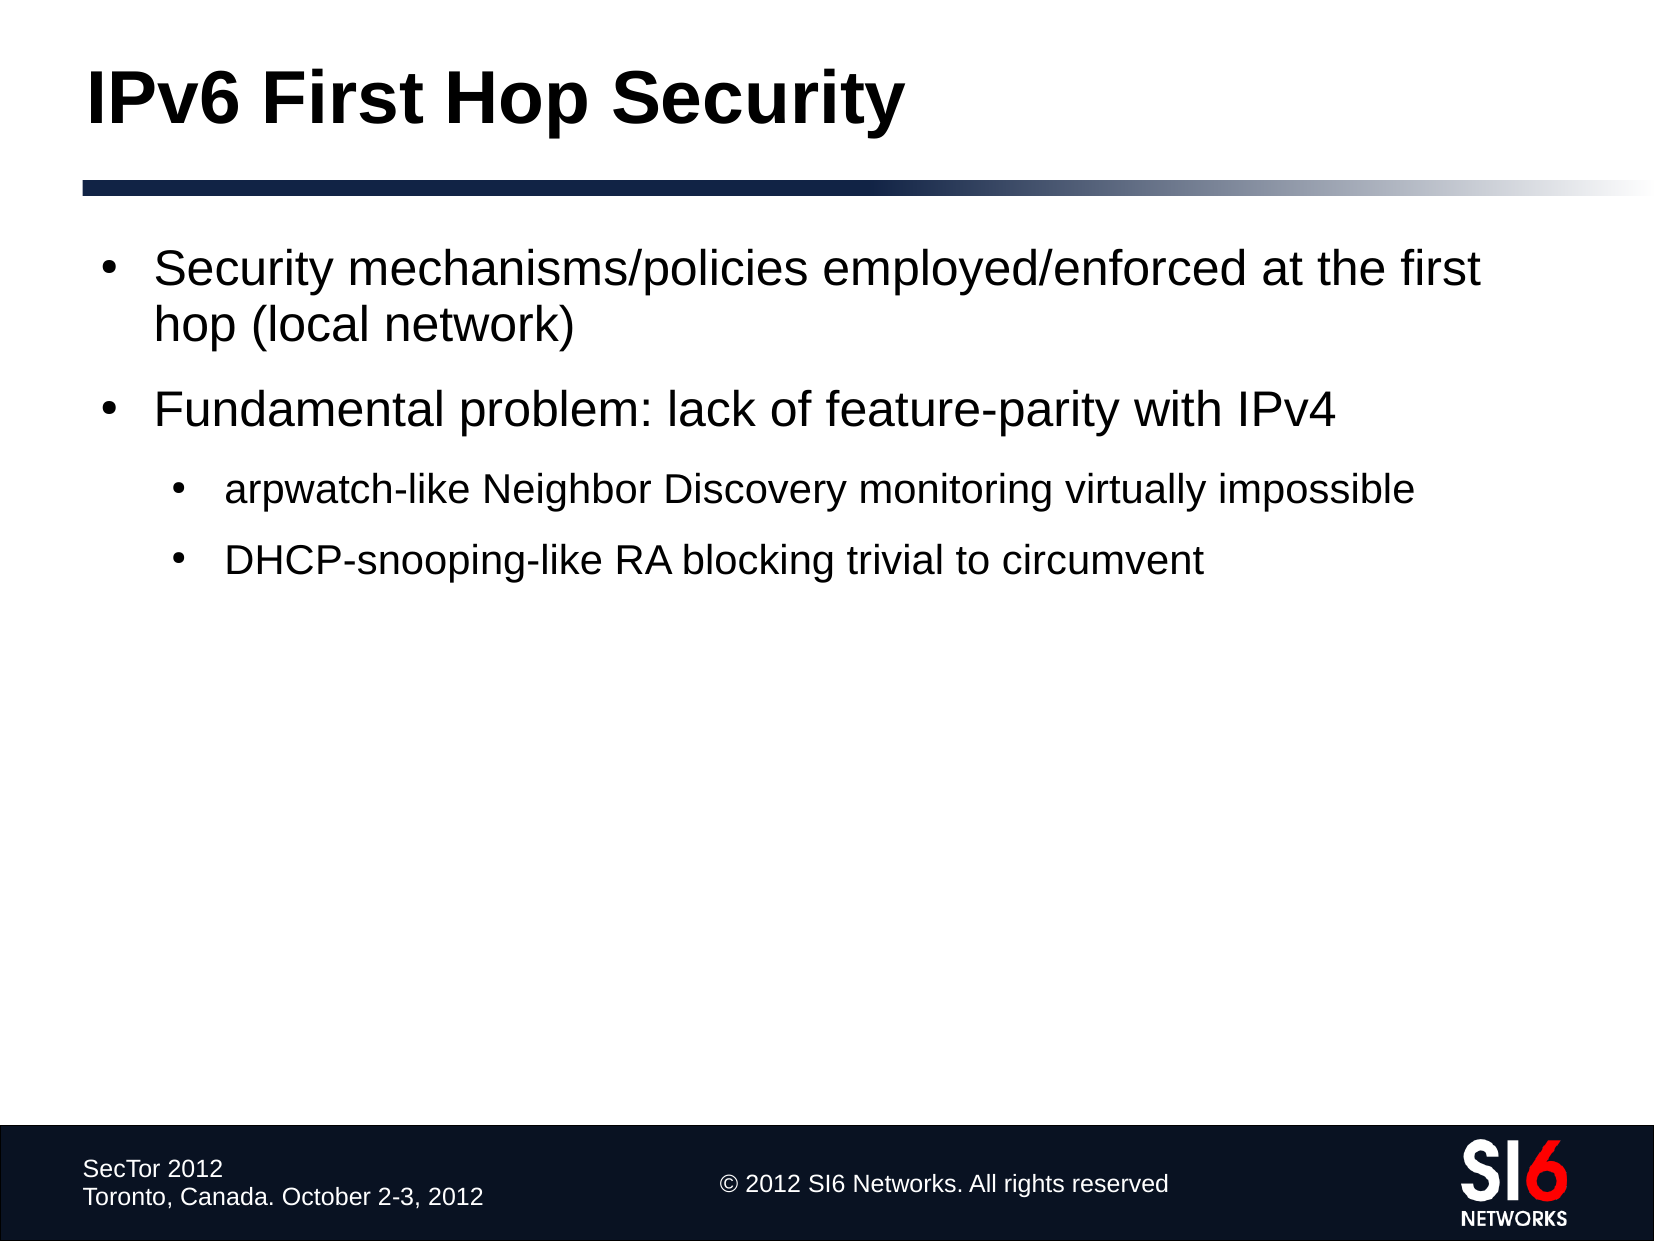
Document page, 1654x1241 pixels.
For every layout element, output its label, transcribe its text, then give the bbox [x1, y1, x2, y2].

list Security mechanisms/policies employed/enforced at the first hop (local network) Fundamental problem: lack of feature-parity with IPv4 arpwatch-like Neighbor Discovery monitoring virtually impossible DHCP-snooping-like RA blocking trivial to circumvent [82, 240, 1571, 1059]
picture [1461, 1139, 1567, 1226]
title IPv6 First Hop Security [86, 30, 1576, 166]
